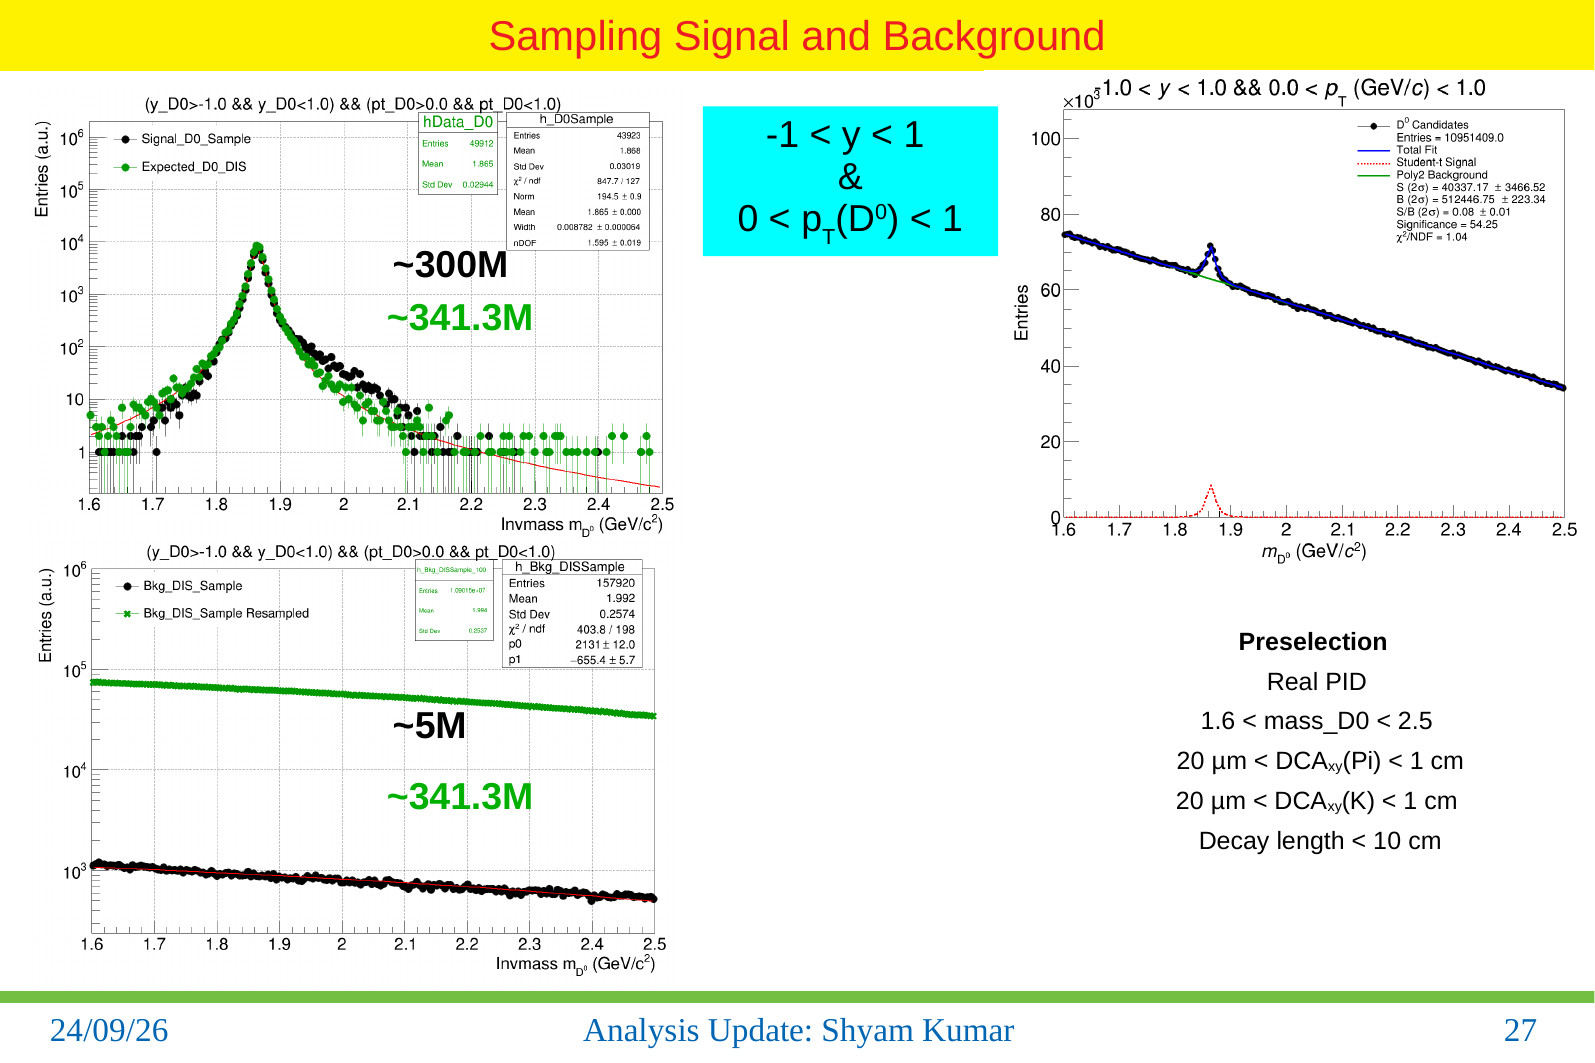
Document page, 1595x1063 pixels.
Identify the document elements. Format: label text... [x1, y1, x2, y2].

text_box ~341.3M [372, 289, 656, 347]
text_box -1 < y < 1 & 0 < pT(D0) < 1 [702, 106, 999, 257]
text_box ~5M [377, 696, 662, 754]
text_box ~300M [377, 236, 662, 294]
picture [984, 70, 1595, 567]
title Sampling Signal and Background [0, 0, 1595, 71]
text_box ~341.3M [372, 767, 656, 825]
picture [23, 89, 682, 987]
text_box Preselection Real PID 1.6 < mass_D0 < 2.5 20 µm < DCAxy(Pi) < 1 cm 20 µm < DCAxy(K) < 1 cm Decay length < 10 cm [1122, 620, 1512, 951]
